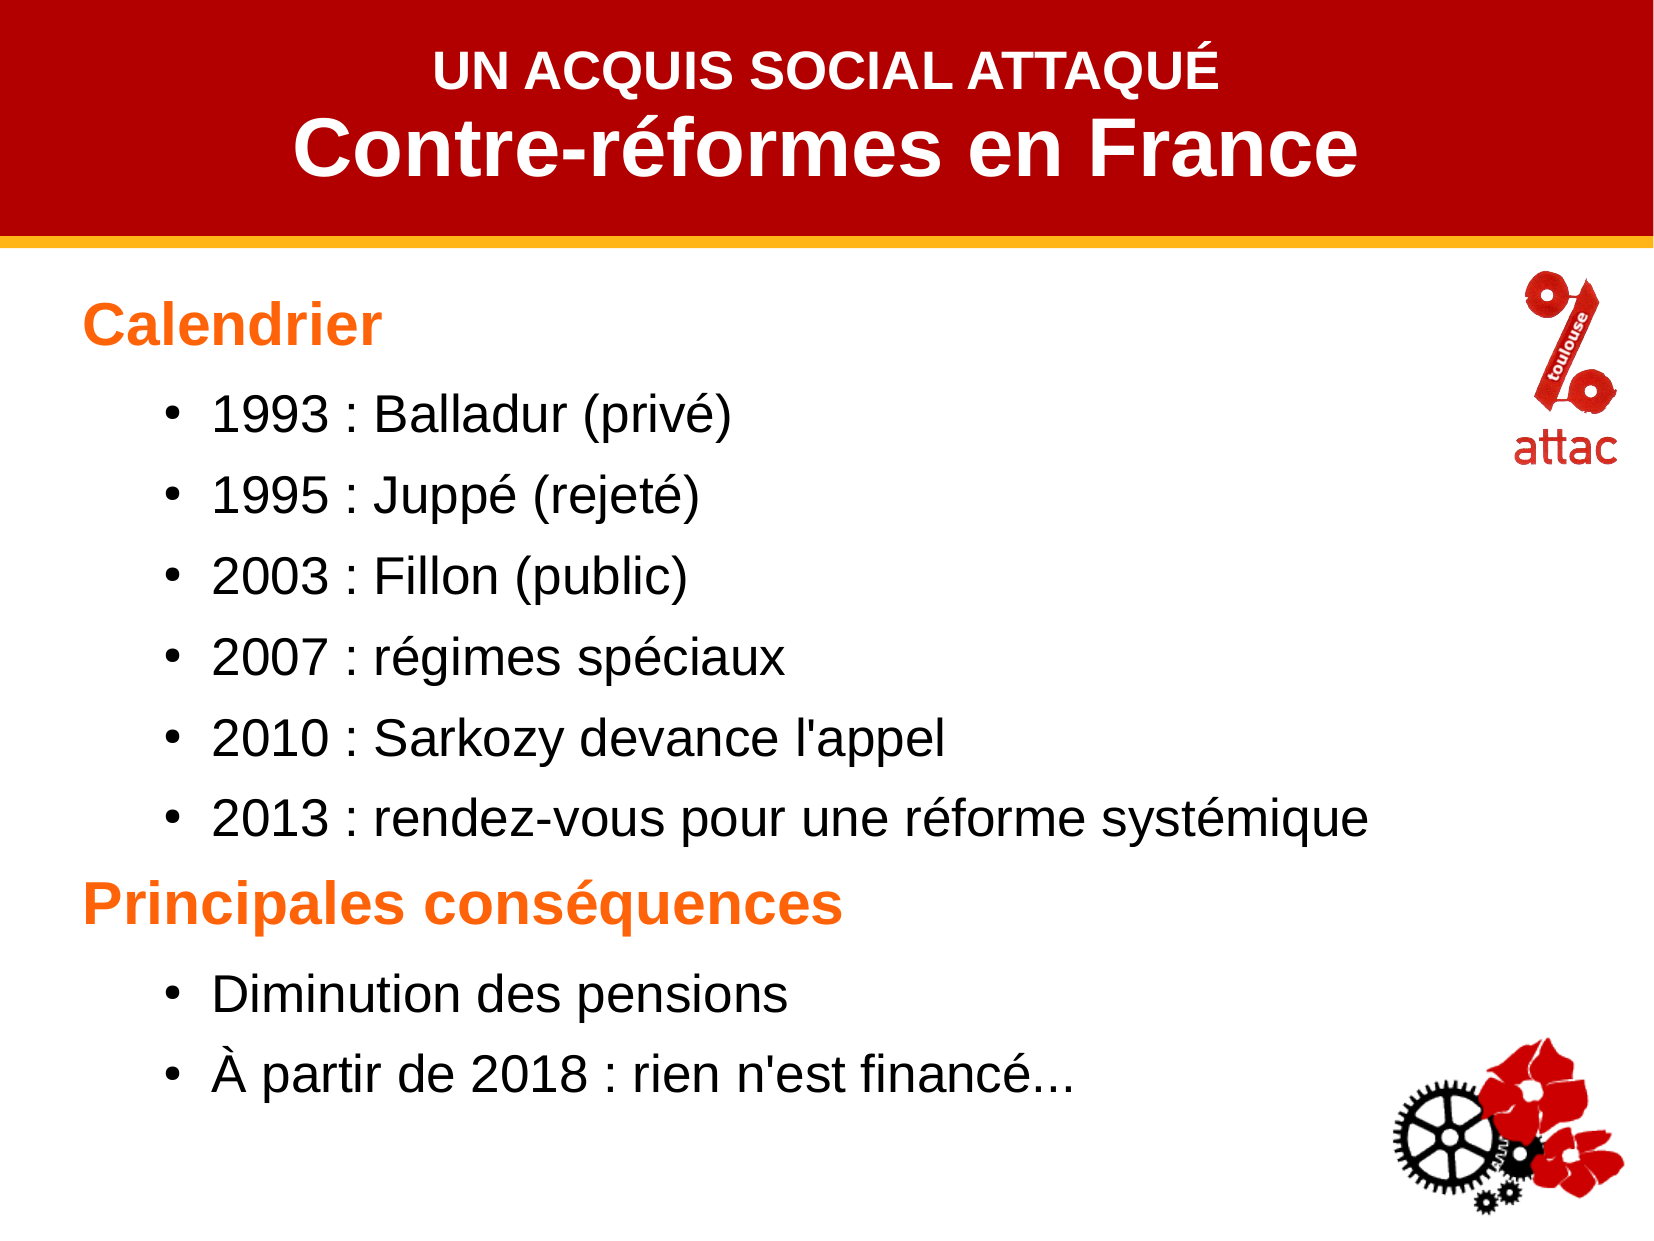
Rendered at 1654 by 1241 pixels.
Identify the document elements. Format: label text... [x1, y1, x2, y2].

list Calendrier 1993 : Balladur (privé) 1995 : Juppé (rejeté) 2003 : Fillon (public) 2007 : régimes spéciaux 2010 : Sarkozy devance l'appel 2013 : rendez-vous pour une réforme systémique Principales conséquences Diminution des pensions À partir de 2018 : rien n'est financé... [82, 290, 1506, 1109]
picture [1387, 1033, 1628, 1218]
title UN ACQUIS SOCIAL ATTAQUÉ Contre-réformes en France [82, 21, 1571, 214]
picture [1509, 265, 1625, 473]
